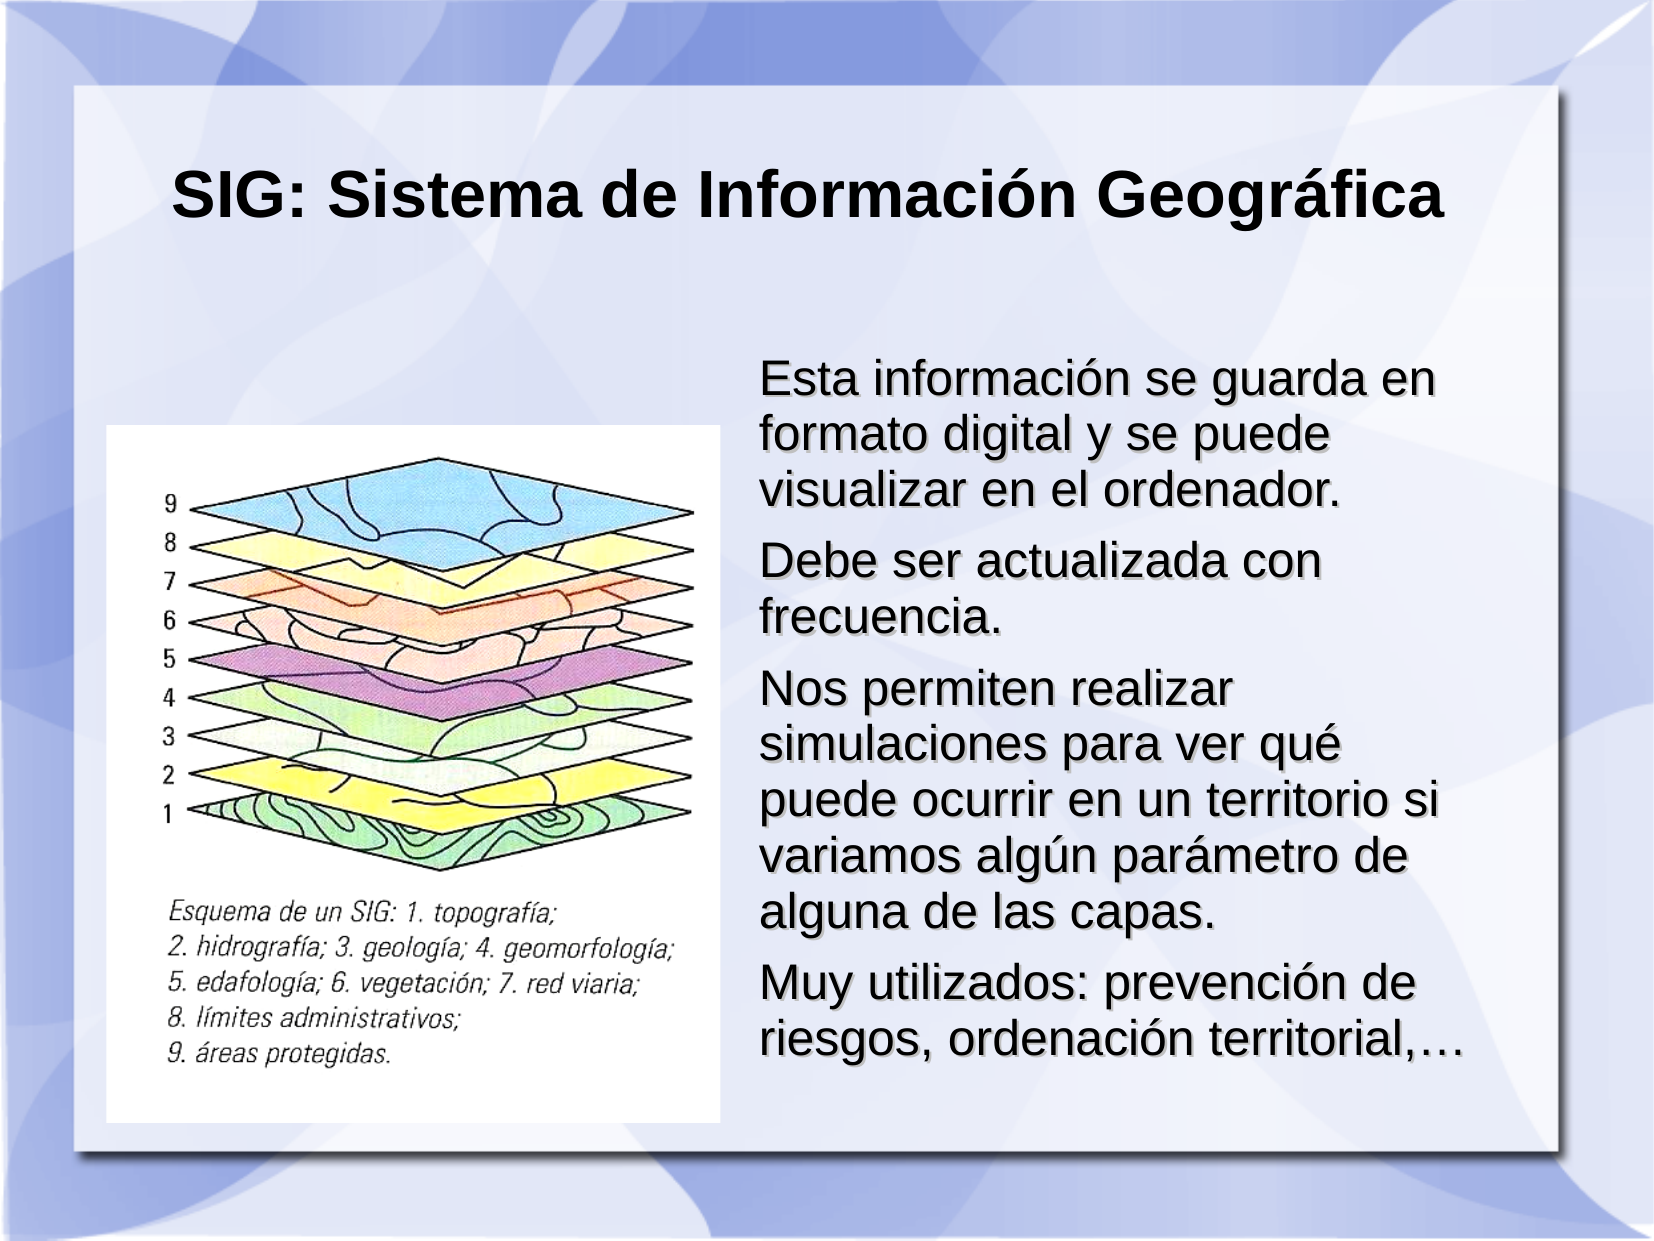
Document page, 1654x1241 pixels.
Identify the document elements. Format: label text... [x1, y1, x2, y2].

title SIG: Sistema de Información Geográfica [82, 90, 1536, 298]
picture [0, 0, 1654, 1241]
text_box Esta información se guarda en formato digital y se puede visualizar en el ordenador. Debe ser actualizada con frecuencia. Nos permiten realizar simulaciones para ver qué puede ocurrir en un territorio si variamos algún parámetro de alguna de las capas. Muy utilizados: prevención de riesgos, ordenación territorial,… [744, 342, 1501, 1083]
